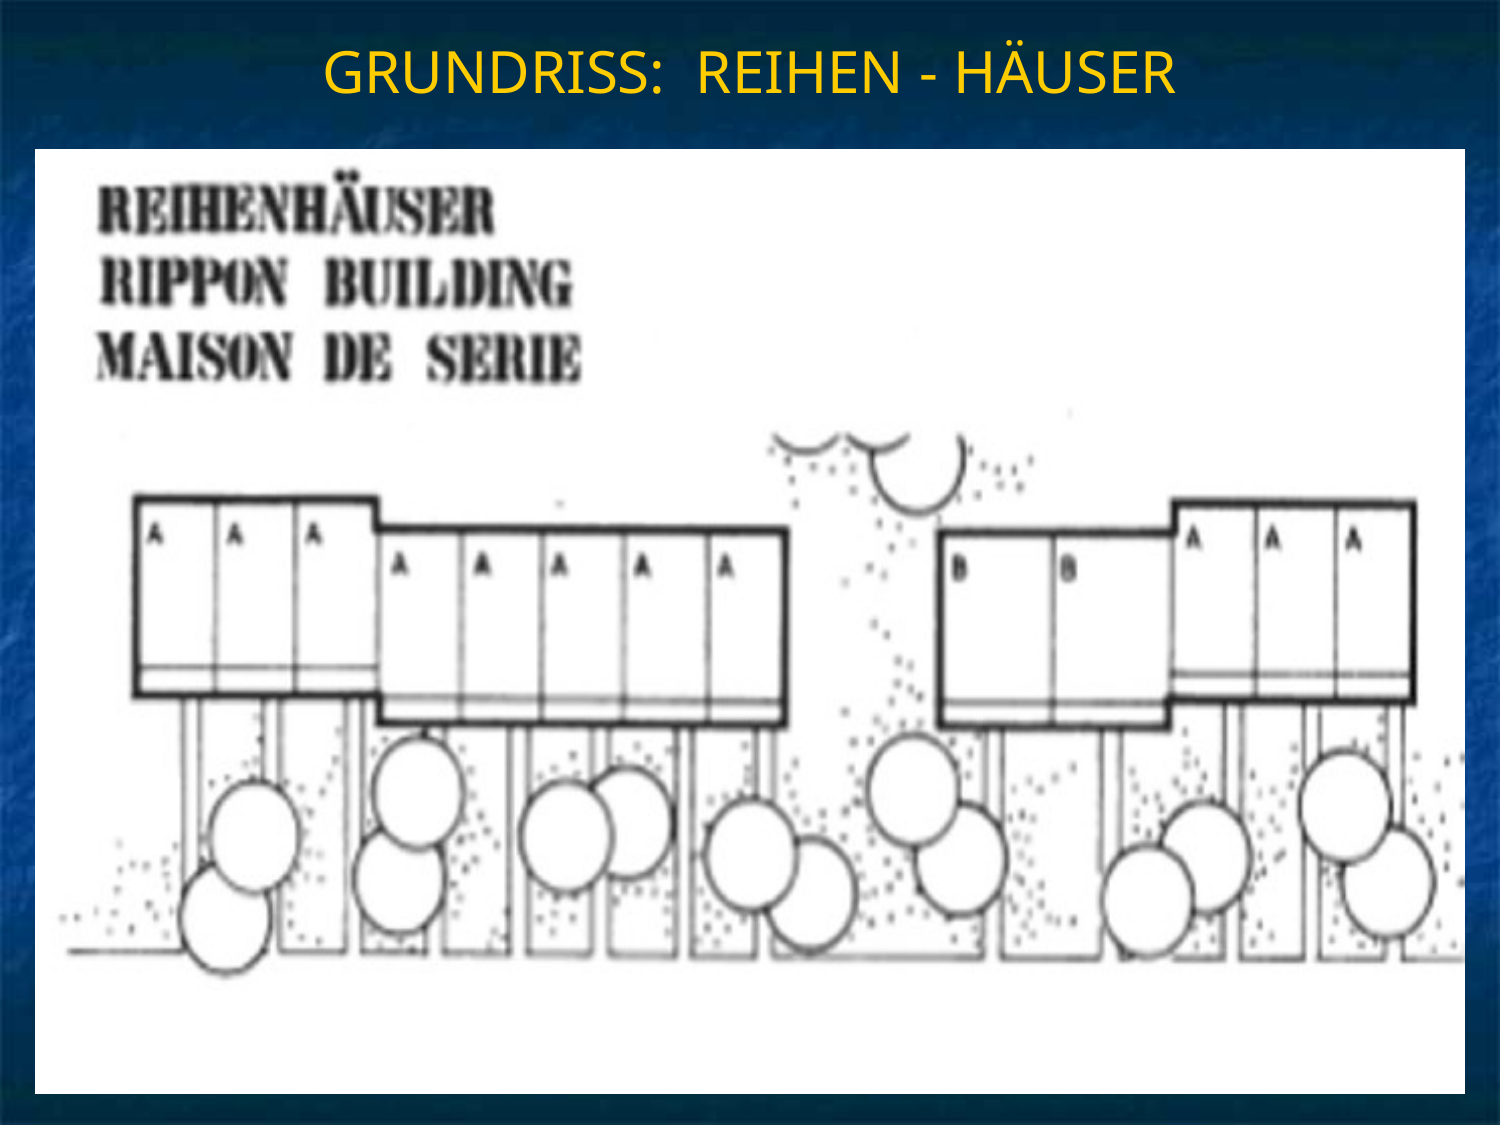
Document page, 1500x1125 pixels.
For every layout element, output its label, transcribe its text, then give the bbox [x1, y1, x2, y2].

picture [0, 0, 1500, 1125]
text_box GRUNDRISS: REIHEN - HÄUSER [307, 27, 1193, 113]
